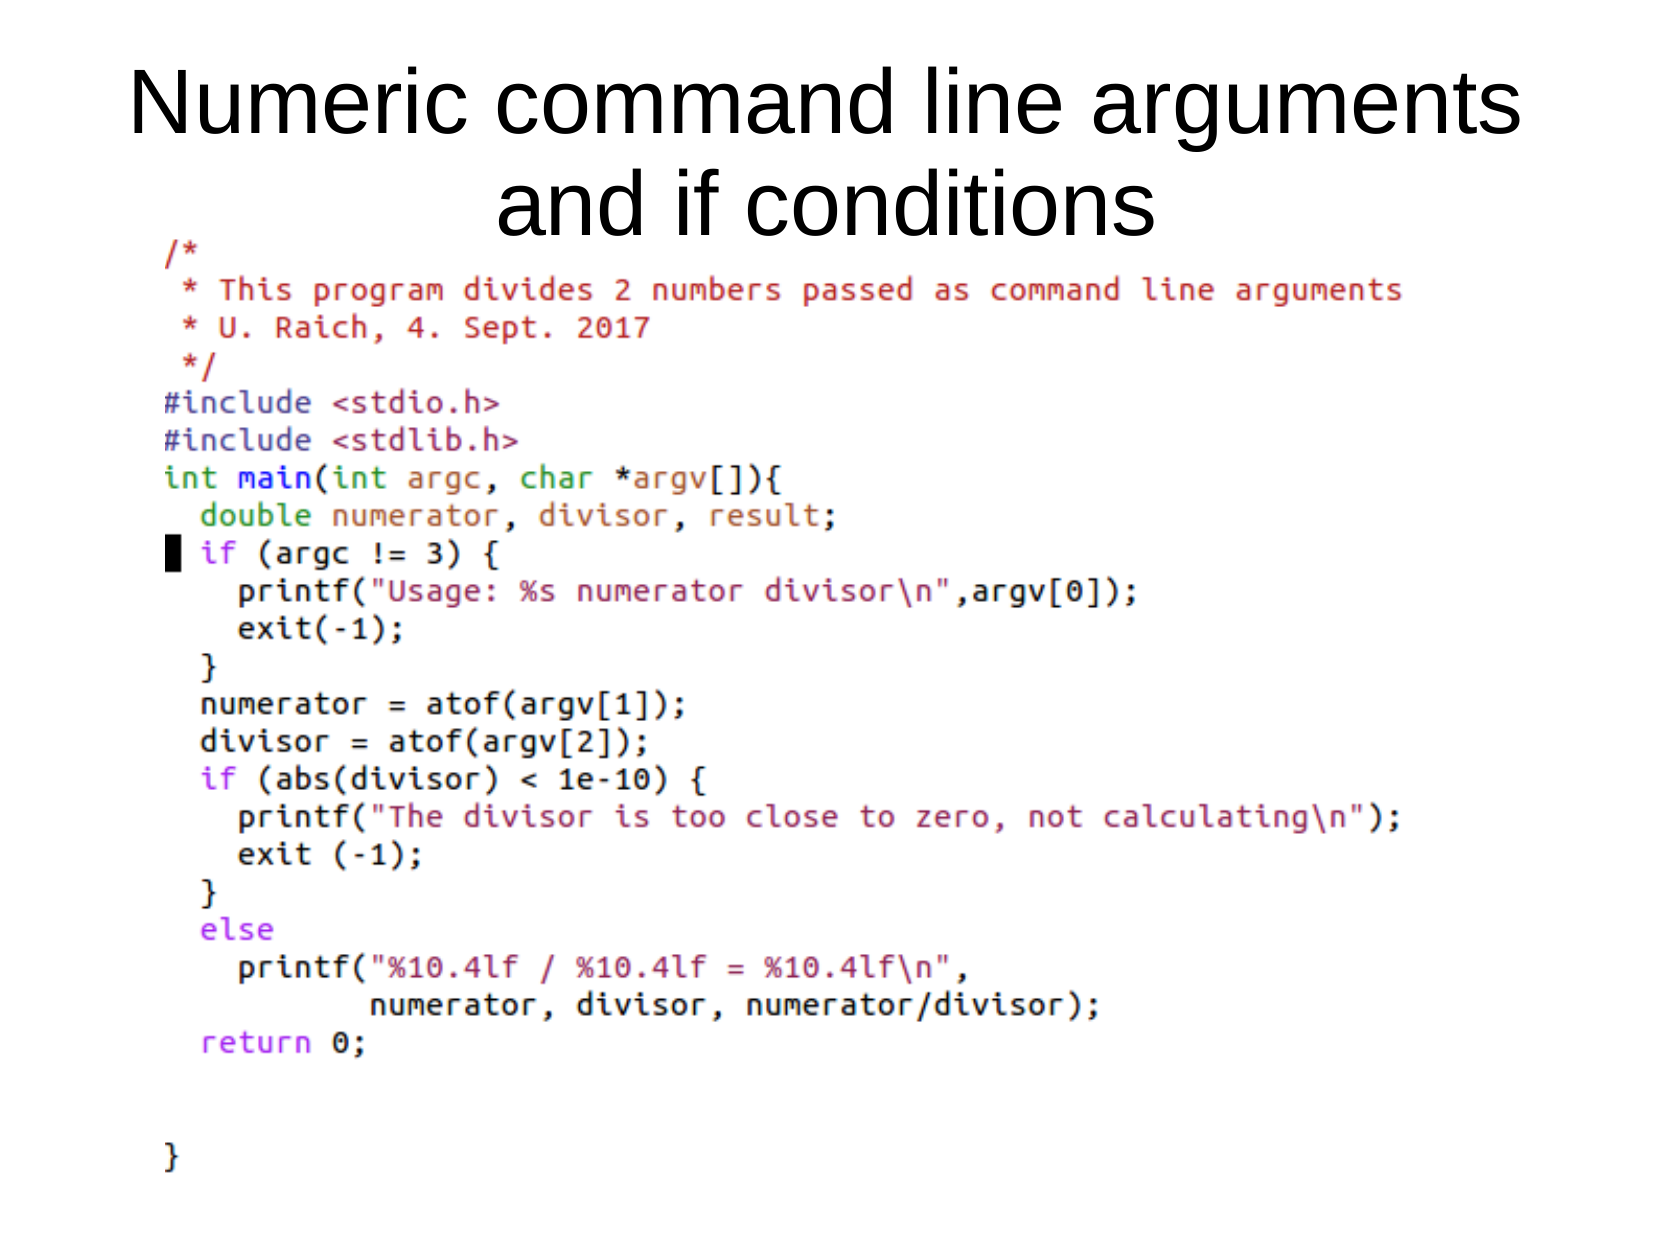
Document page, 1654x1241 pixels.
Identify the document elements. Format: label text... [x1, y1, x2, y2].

title Numeric command line arguments and if conditions [82, 49, 1571, 257]
picture [165, 238, 1501, 1183]
